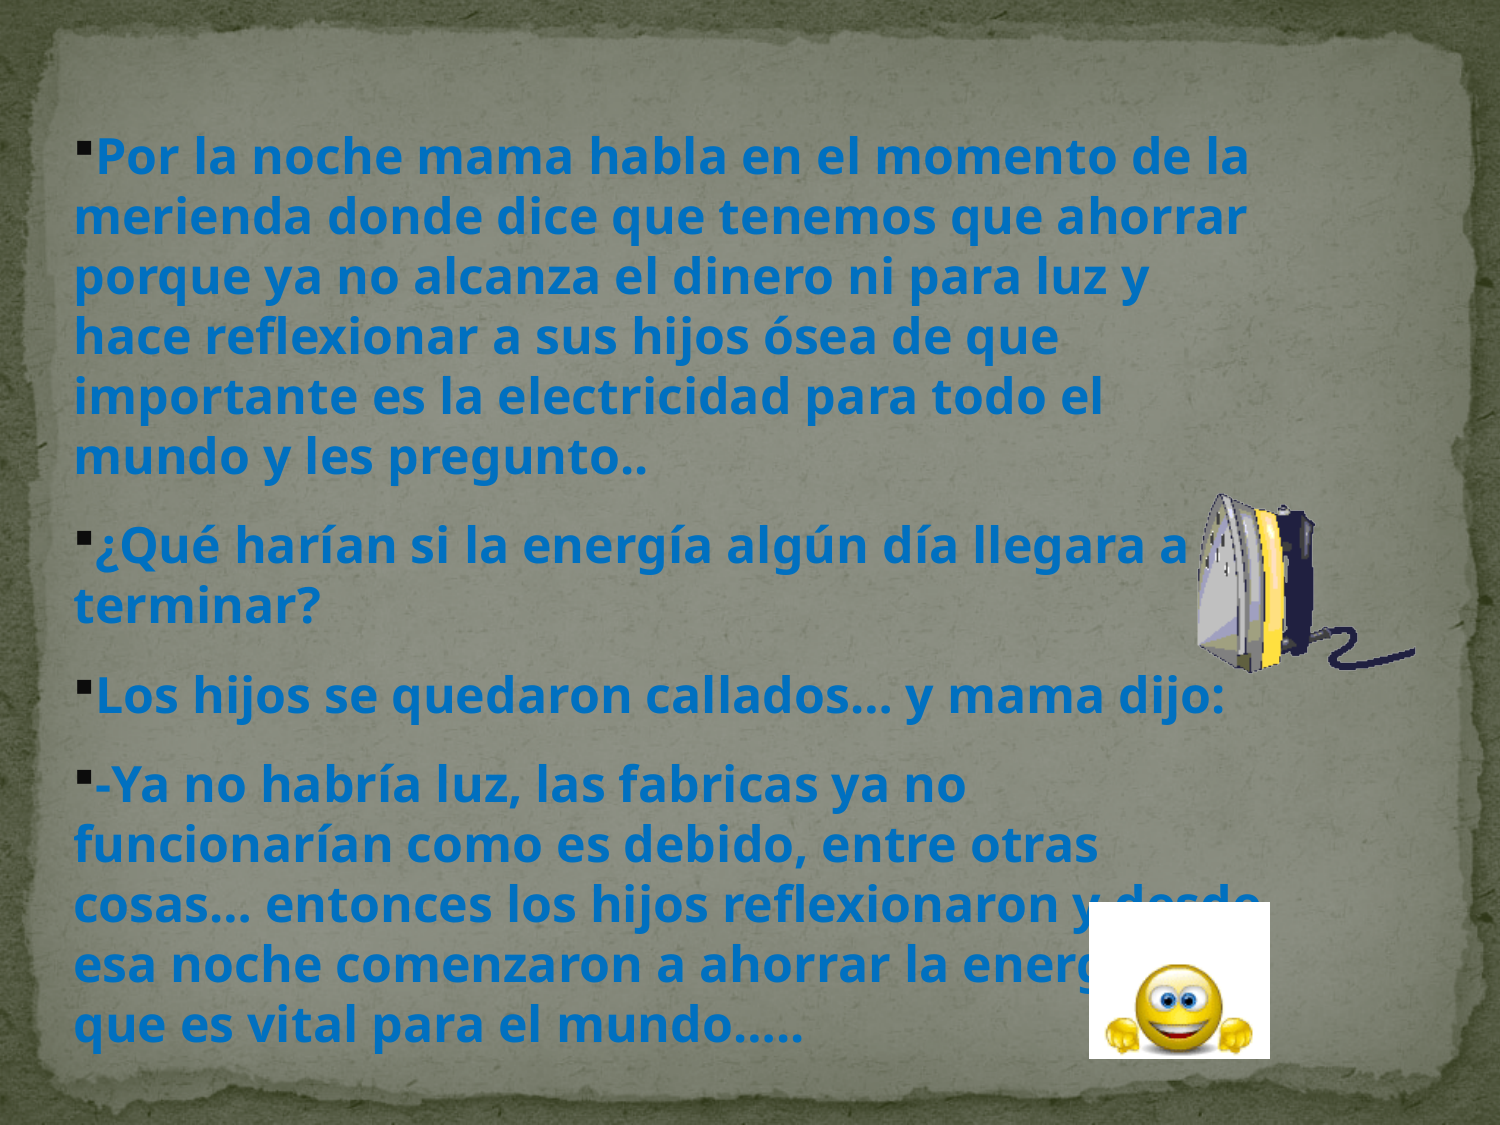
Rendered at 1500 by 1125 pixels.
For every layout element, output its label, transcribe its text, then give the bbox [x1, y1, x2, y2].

list Por la noche mama habla en el momento de la merienda donde dice que tenemos que ahorrar porque ya no alcanza el dinero ni para luz y hace reflexionar a sus hijos ósea de que importante es la electricidad para todo el mundo y les pregunto.. ¿Qué harían si la energía algún día llegara a terminar? Los hijos se quedaron callados… y mama dijo: -Ya no habría luz, las fabricas ya no funcionarían como es debido, entre otras cosas… entonces los hijos reflexionaron y desde esa noche comenzaron a ahorrar la energía ya que es vital para el mundo….. [58, 117, 1287, 1125]
picture [1195, 492, 1419, 680]
picture [1089, 902, 1270, 1059]
